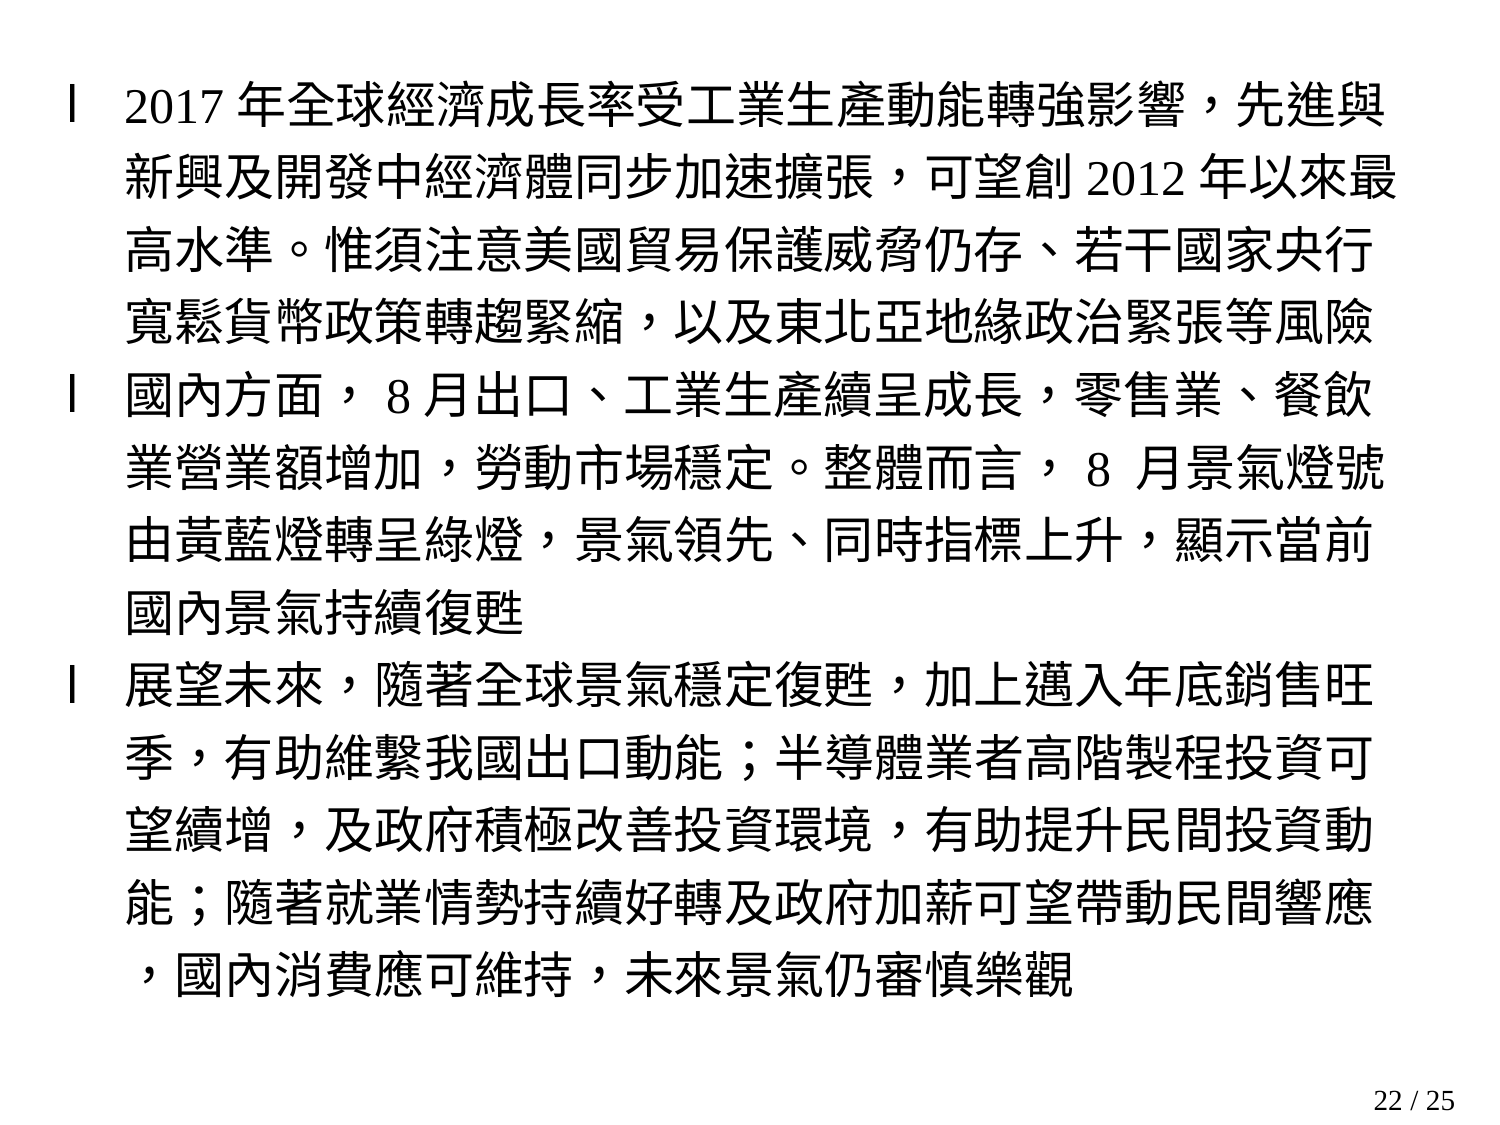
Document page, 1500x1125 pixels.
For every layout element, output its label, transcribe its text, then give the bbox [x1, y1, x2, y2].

text_box 2017年全球經濟成長率受工業生產動能轉強影響，先進與 新興及開發中經濟體同步加速擴張，可望創2012年以來最 高水準。惟須注意美國貿易保護威脅仍存、若干國家央行 寬鬆貨幣政策轉趨緊縮，以及東北亞地緣政治緊張等風險 國內方面，8月出口、工業生產續呈成長，零售業、餐飲 業營業額增加，勞動市場穩定。整體而言，8 月景氣燈號 由黃藍燈轉呈綠燈，景氣領先、同時指標上升，顯示當前 國內景氣持續復甦 展望未來，隨著全球景氣穩定復甦，加上邁入年底銷售旺 季，有助維繫我國出口動能；半導體業者高階製程投資可 望續增，及政府積極改善投資環境，有助提升民間投資動 能；隨著就業情勢持續好轉及政府加薪可望帶動民間響應 ，國內消費應可維持，未來景氣仍審慎樂觀 [50, 66, 1422, 988]
